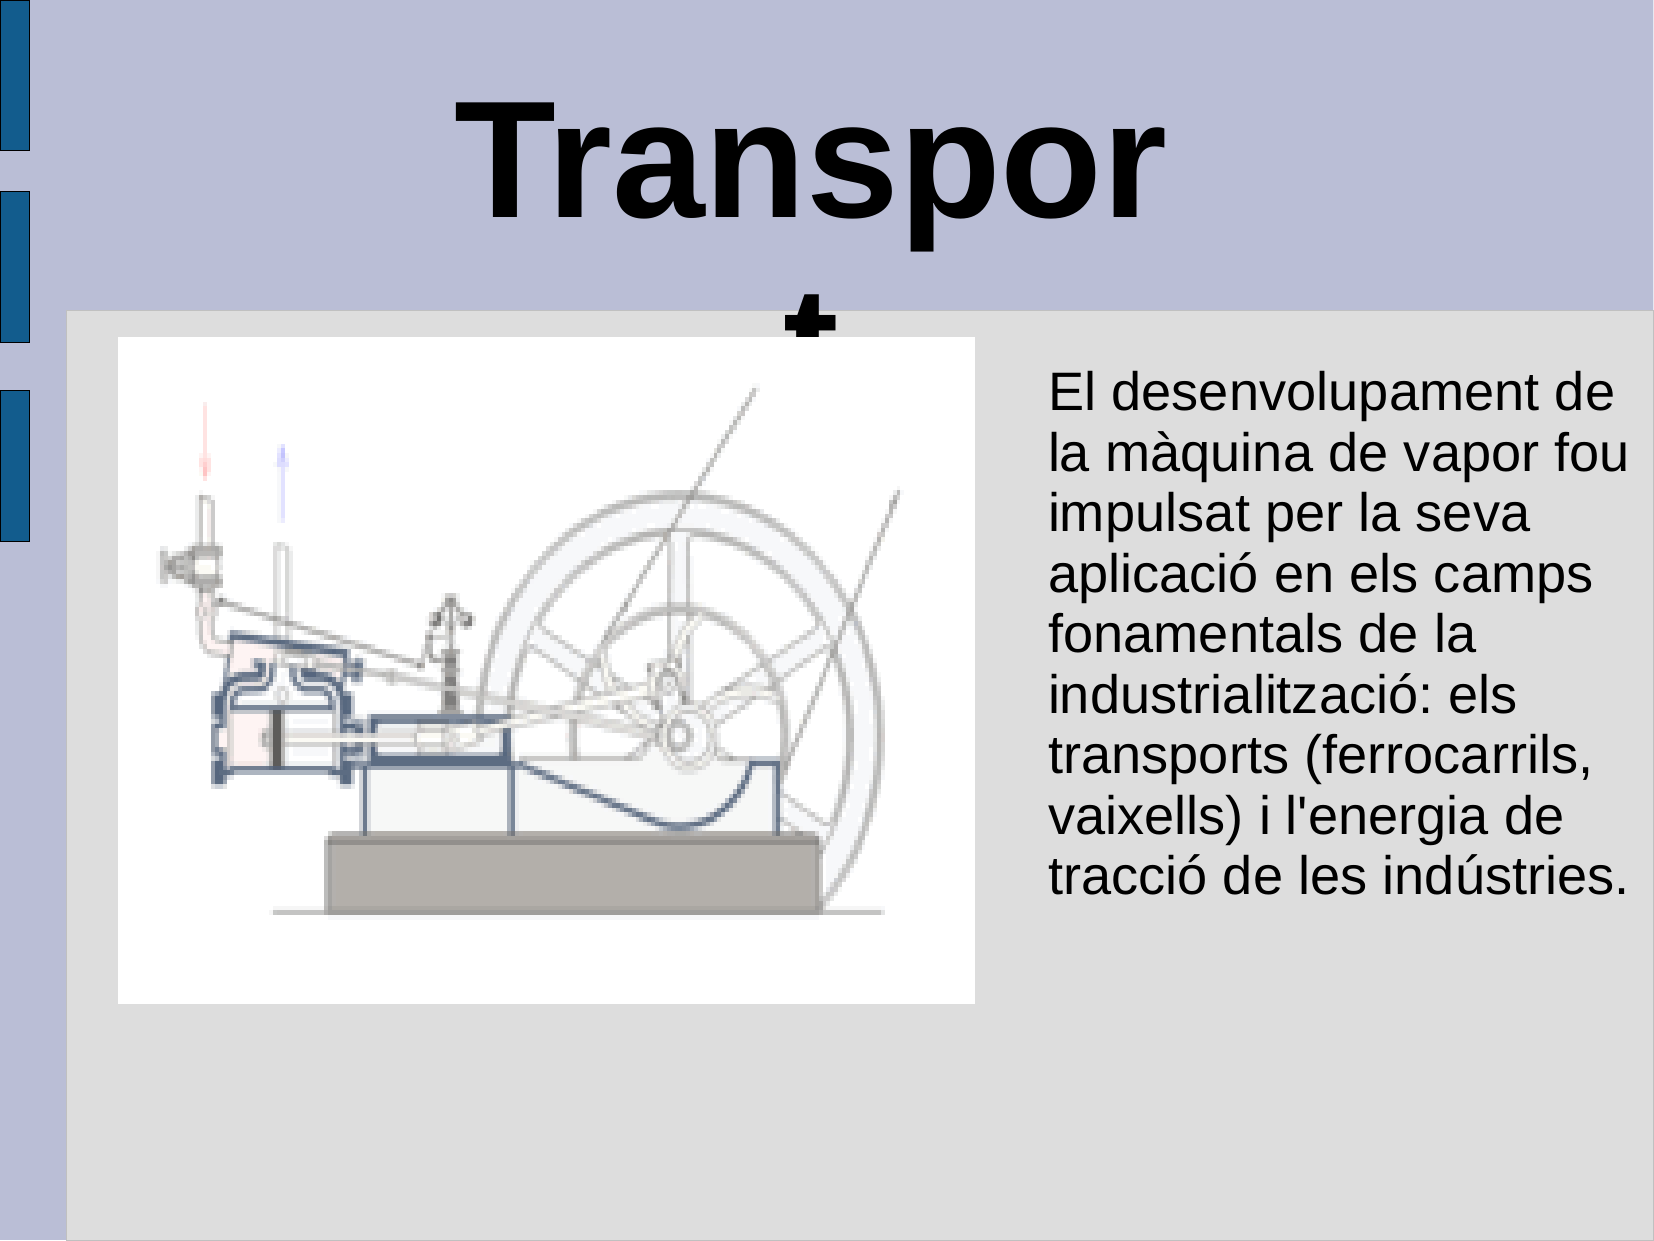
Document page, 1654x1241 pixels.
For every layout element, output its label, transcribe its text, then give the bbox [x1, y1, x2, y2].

text_box Transport [412, 59, 1211, 261]
text_box El desenvolupament de la màquina de vapor fou impulsat per la seva aplicació en els camps fonamentals de la industrialització: els transports (ferrocarrils, vaixells) i l'energia de tracció de les indústries. [1033, 354, 1654, 975]
picture [118, 337, 1004, 1123]
